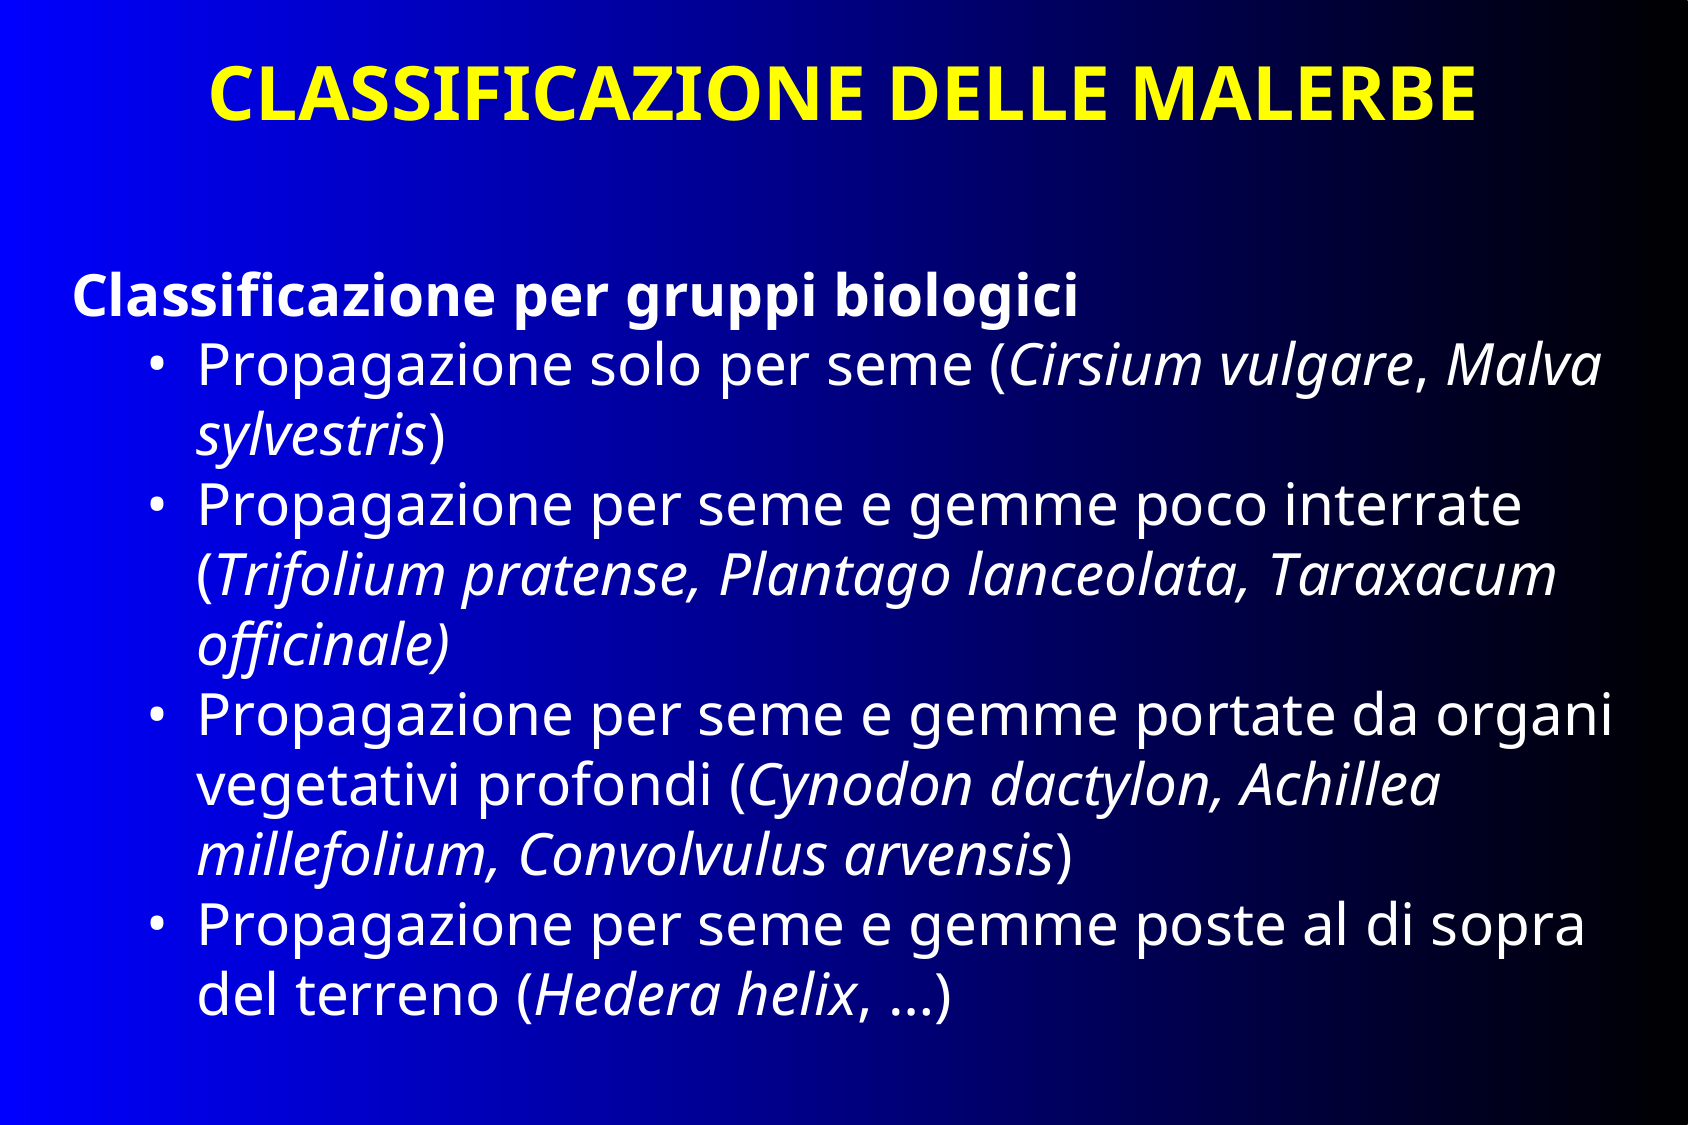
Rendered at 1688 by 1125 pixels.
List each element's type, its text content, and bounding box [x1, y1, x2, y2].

text_box Classificazione per gruppi biologici Propagazione solo per seme (Cirsium vulgare, Malva sylvestris) Propagazione per seme e gemme poco interrate (Trifolium pratense, Plantago lanceolata, Taraxacum officinale) Propagazione per seme e gemme portate da organi vegetativi profondi (Cynodon dactylon, Achillea millefolium, Convolvulus arvensis) Propagazione per seme e gemme poste al di sopra del terreno (Hedera helix, …) [56, 249, 1632, 1106]
text_box CLASSIFICAZIONE DELLE MALERBE [118, 37, 1569, 143]
